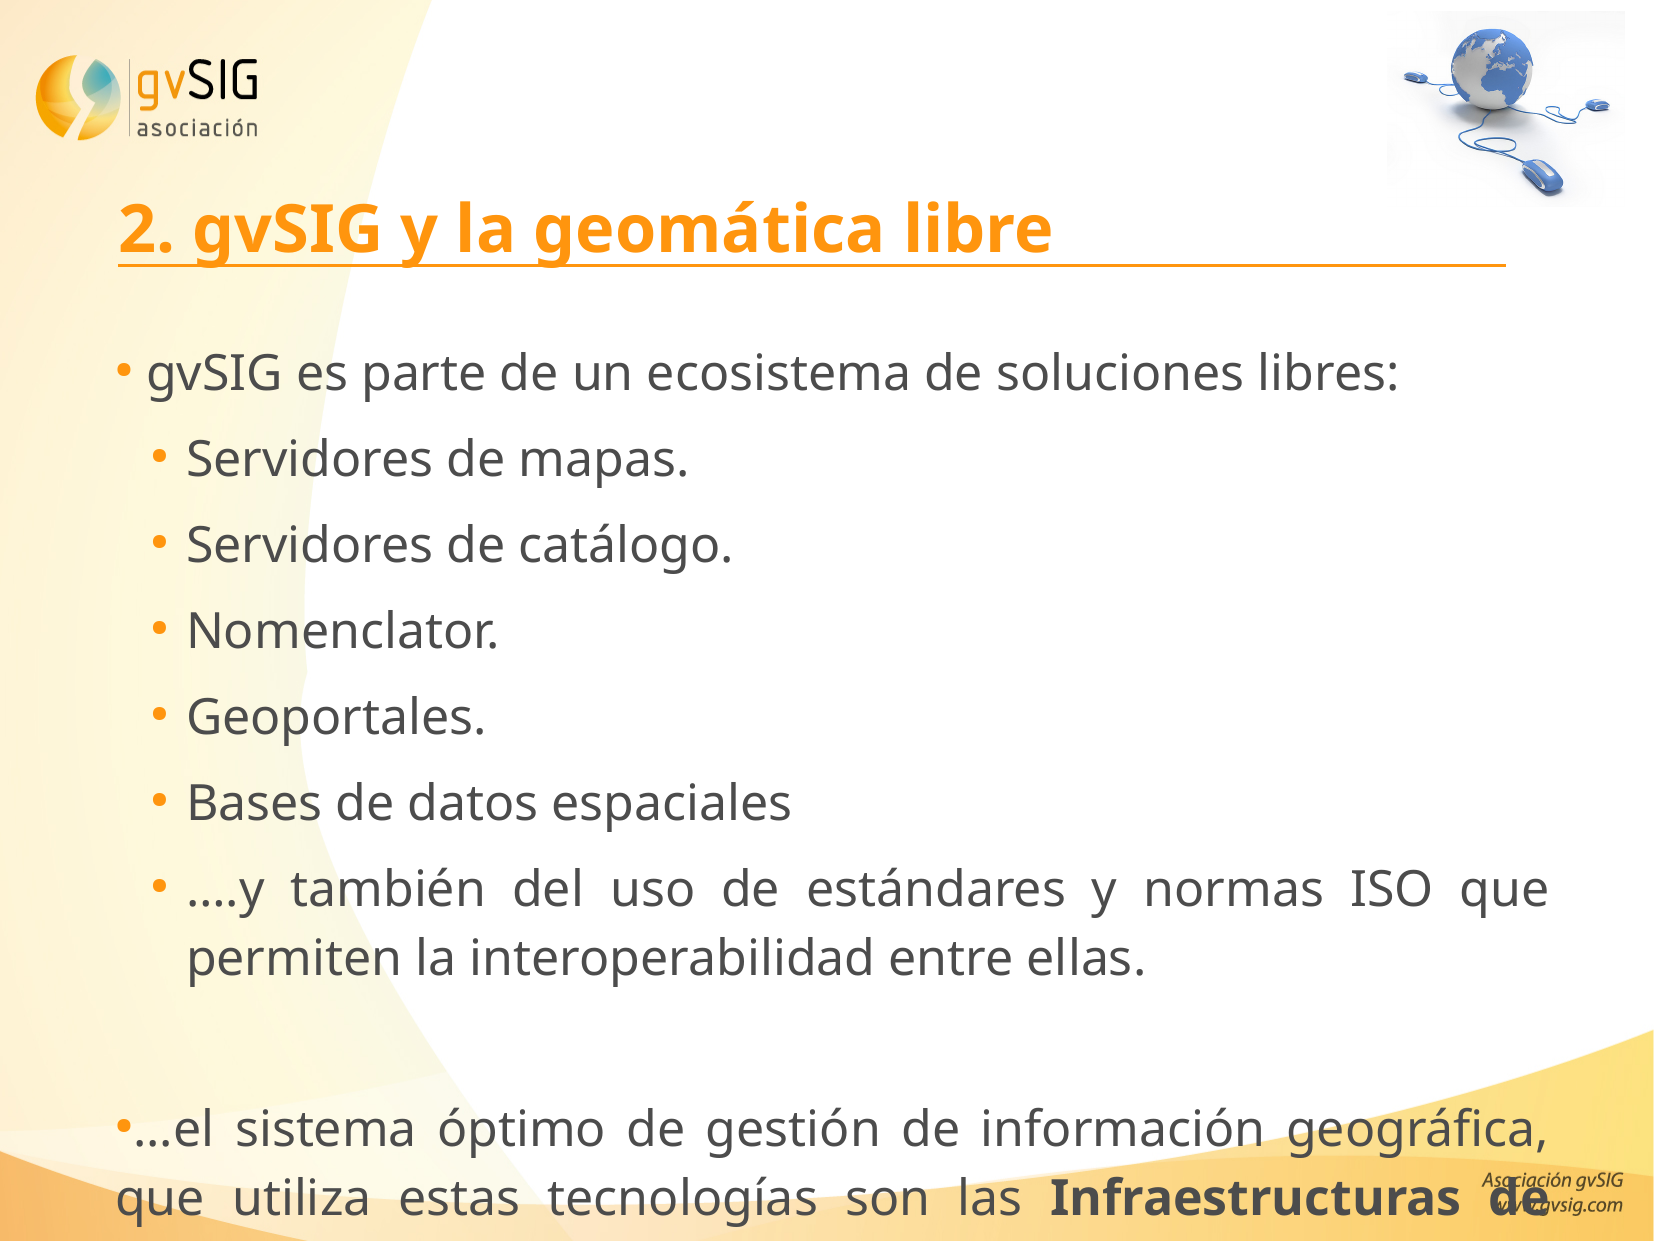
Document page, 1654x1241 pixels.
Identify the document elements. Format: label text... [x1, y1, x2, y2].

picture [0, 0, 1654, 1241]
text_box gvSIG es parte de un ecosistema de soluciones libres: Servidores de mapas. Servidores de catálogo. Nomenclator. Geoportales. Bases de datos espaciales ….y también del uso de estándares y normas ISO que permiten la interoperabilidad entre ellas. ...el sistema óptimo de gestión de información geográfica, que utiliza estas tecnologías son las Infraestructuras de Datos Espaciales [100, 329, 1565, 1186]
title 2. gvSIG y la geomática libre [118, 177, 1607, 276]
